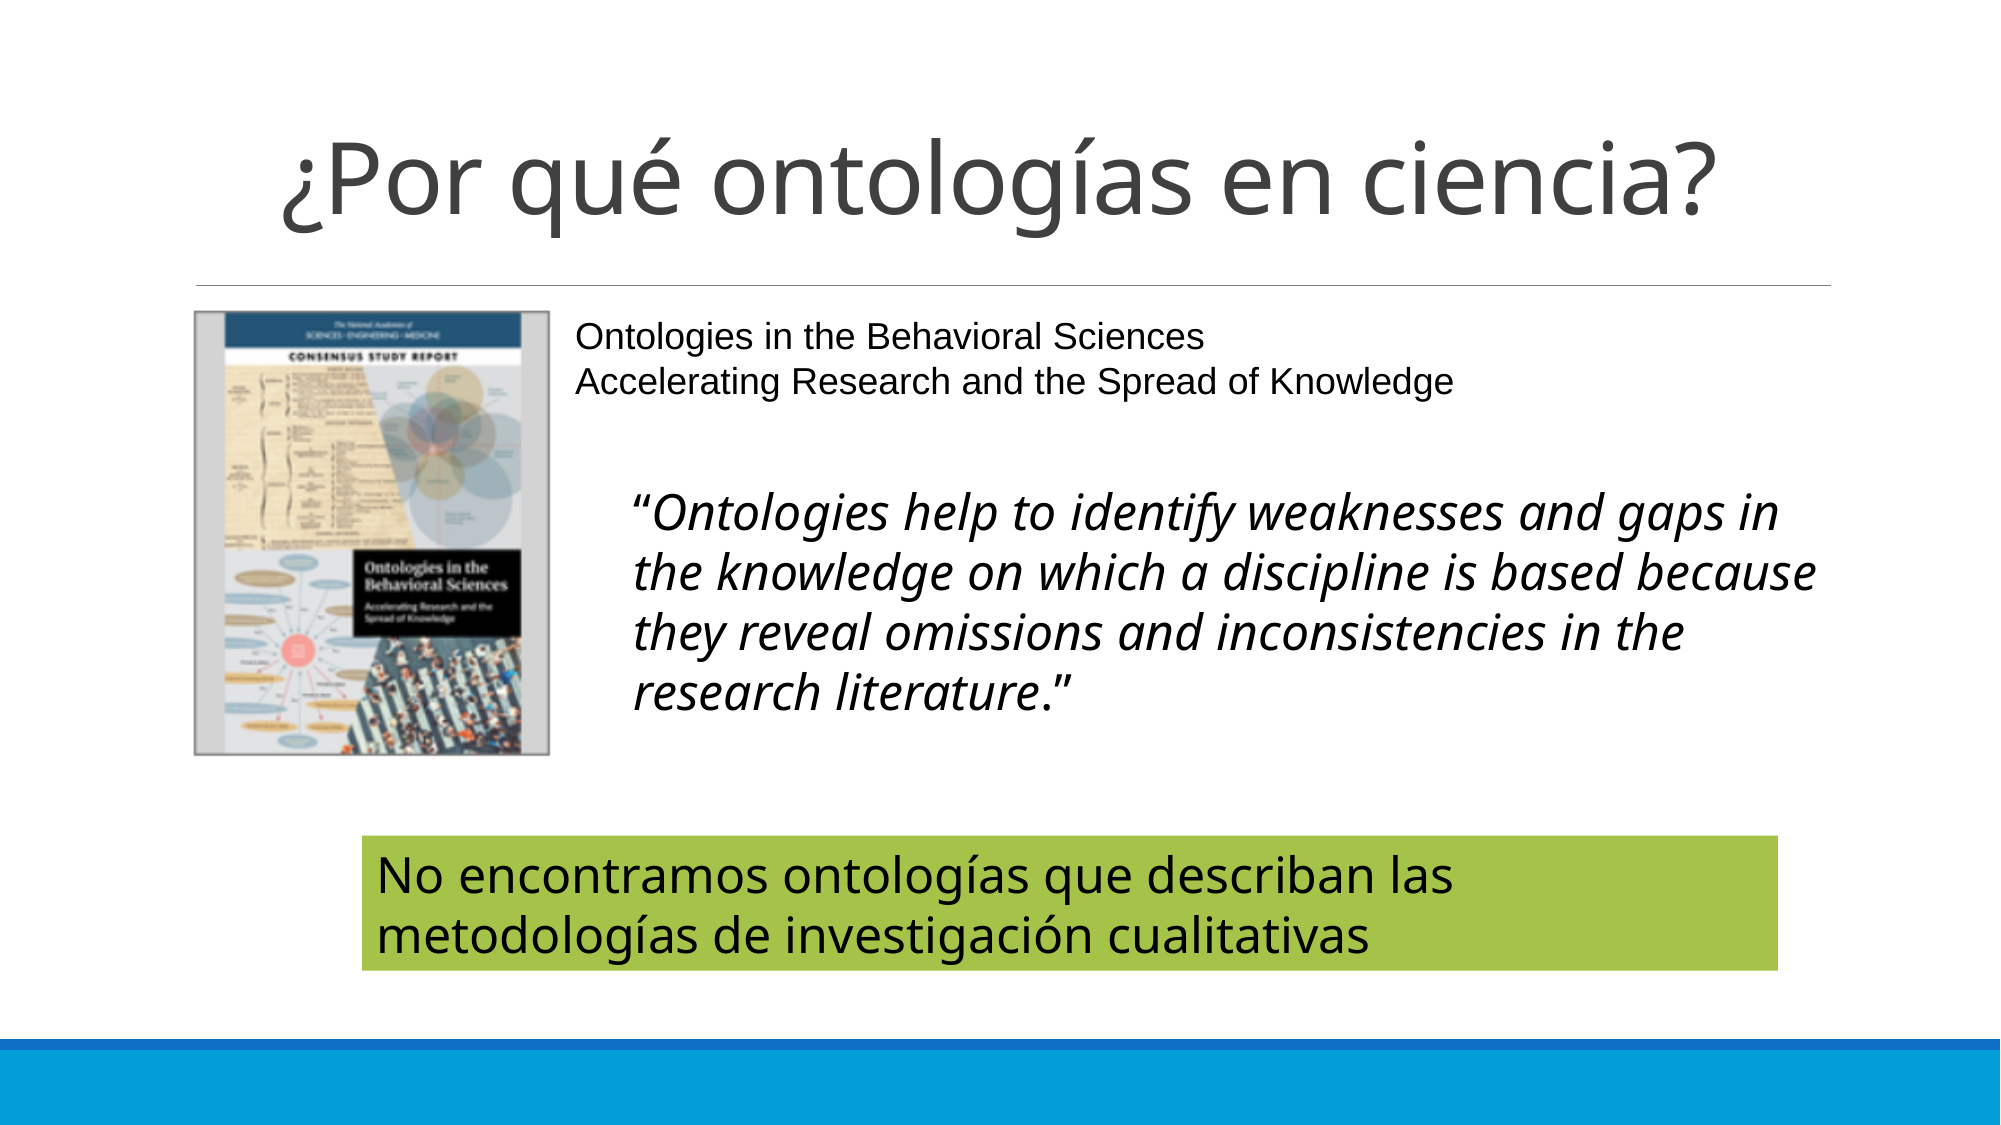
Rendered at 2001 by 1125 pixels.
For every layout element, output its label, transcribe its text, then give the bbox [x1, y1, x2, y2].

picture [164, 288, 561, 774]
text_box Ontologies in the Behavioral Sciences Accelerating Research and the Spread of Knowledge [560, 304, 1561, 410]
text_box “Ontologies help to identify weaknesses and gaps in the knowledge on which a discipline is based because they reveal omissions and inconsistencies in the research literature.” [618, 473, 1836, 728]
text_box No encontramos ontologías que describan las metodologías de investigación cualitativas [362, 835, 1778, 971]
title ¿Por qué ontologías en ciencia? [164, 106, 1836, 243]
